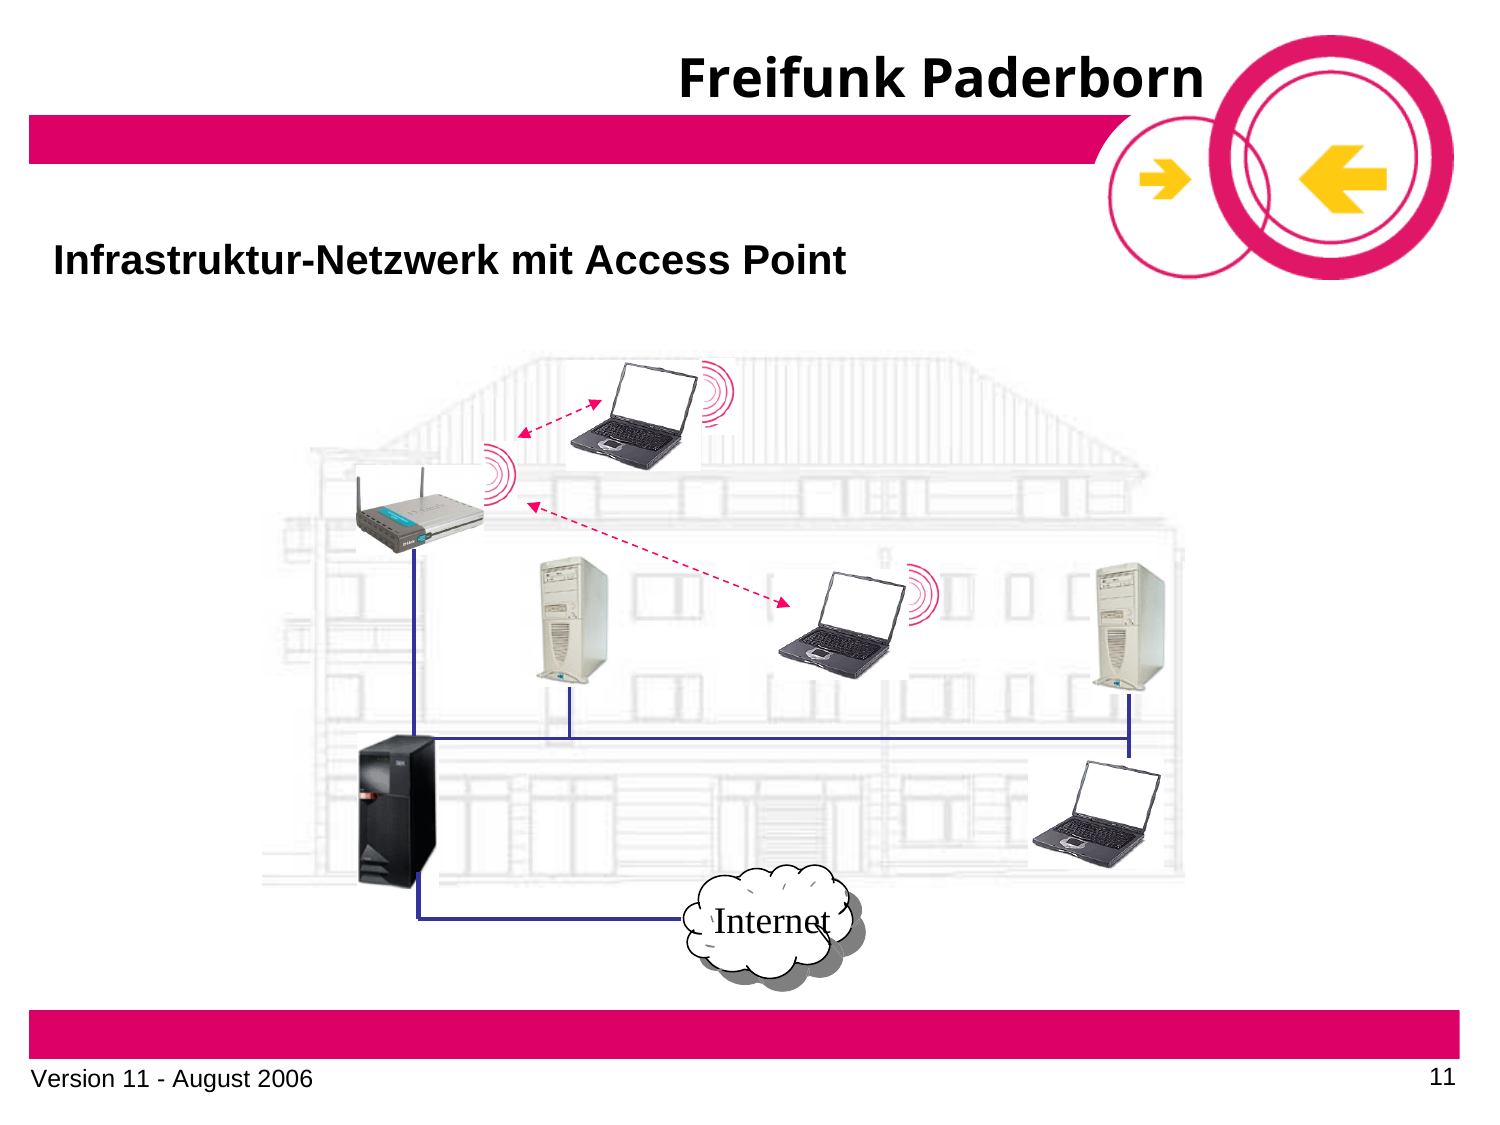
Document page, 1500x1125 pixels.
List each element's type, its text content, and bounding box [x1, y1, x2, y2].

picture [1107, 35, 1454, 280]
text_box [683, 894, 829, 979]
text_box Infrastruktur-Netzwerk mit Access Point [53, 233, 1046, 313]
text_box Internet [699, 889, 850, 950]
text_box [701, 865, 847, 889]
picture [262, 350, 1185, 889]
